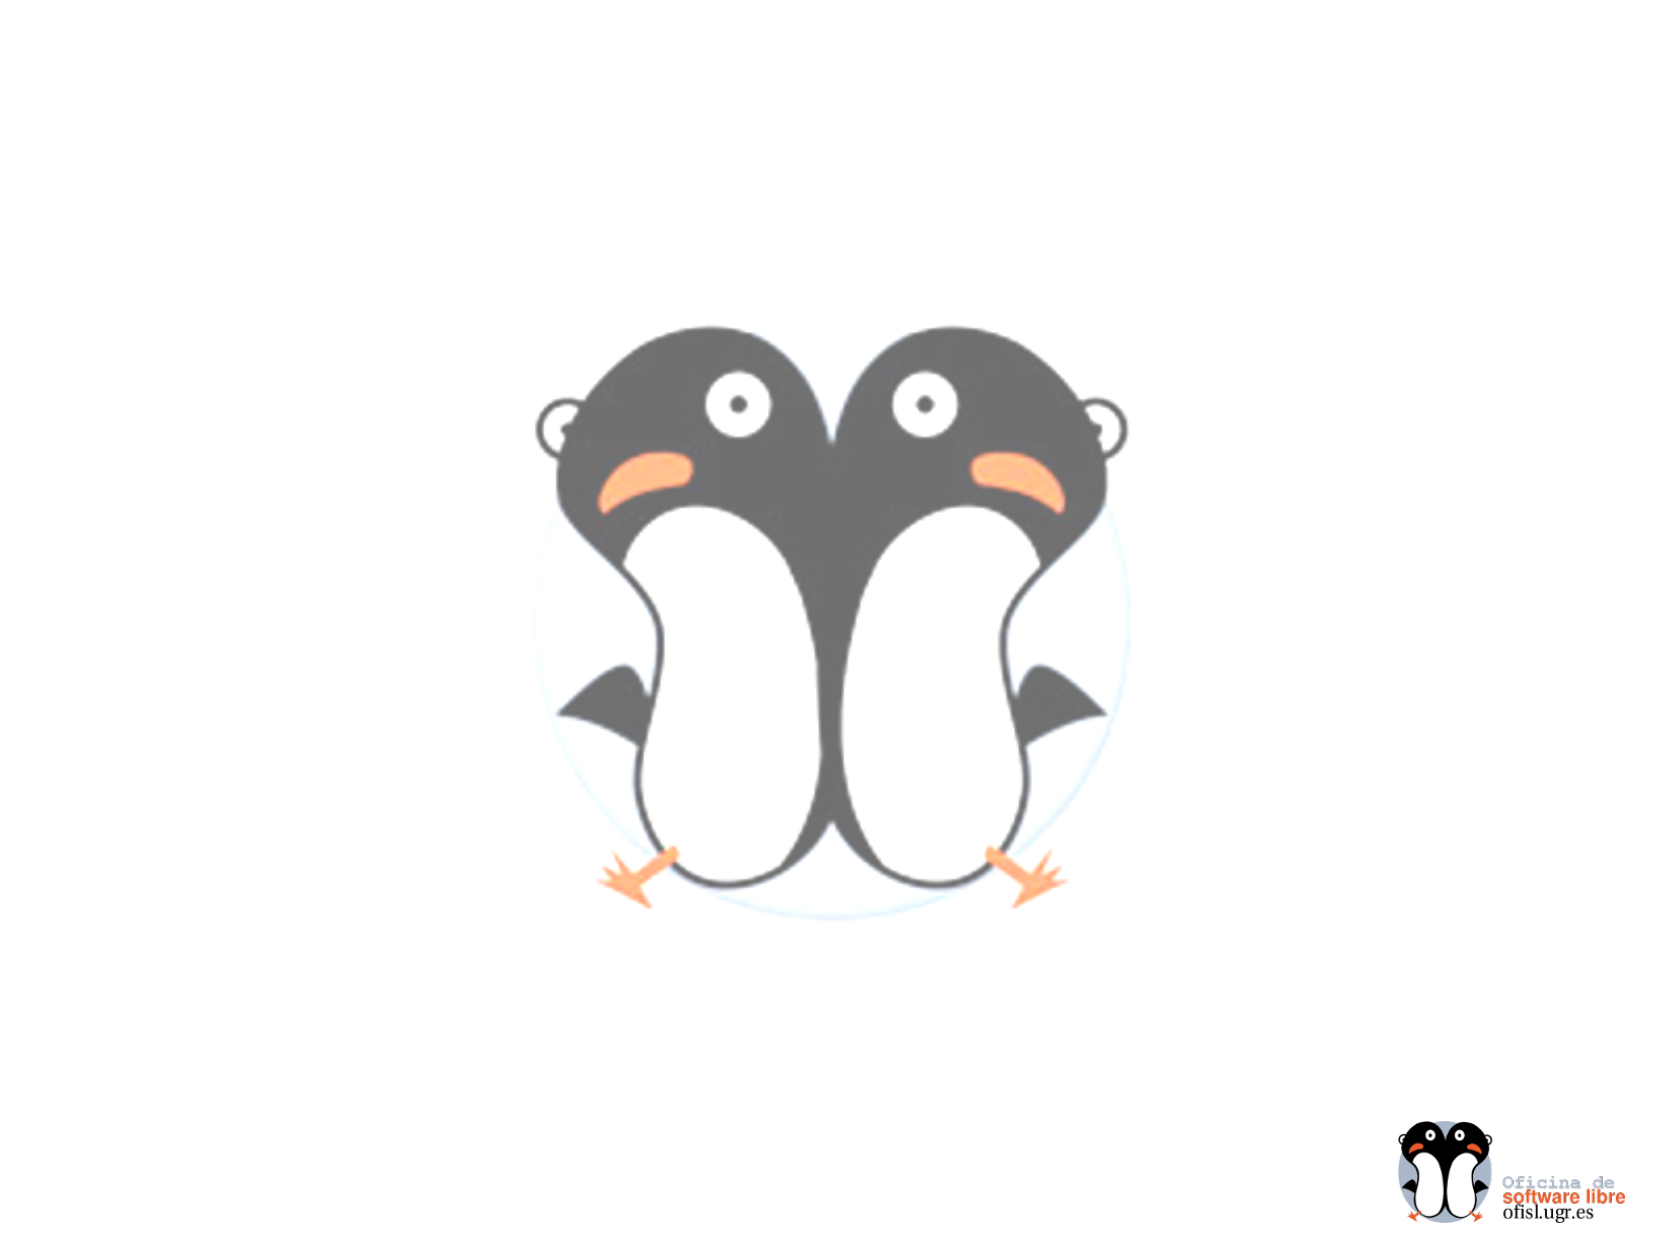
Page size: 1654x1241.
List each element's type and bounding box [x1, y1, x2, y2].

picture [1398, 1121, 1625, 1223]
subtitle [82, 297, 1571, 1102]
